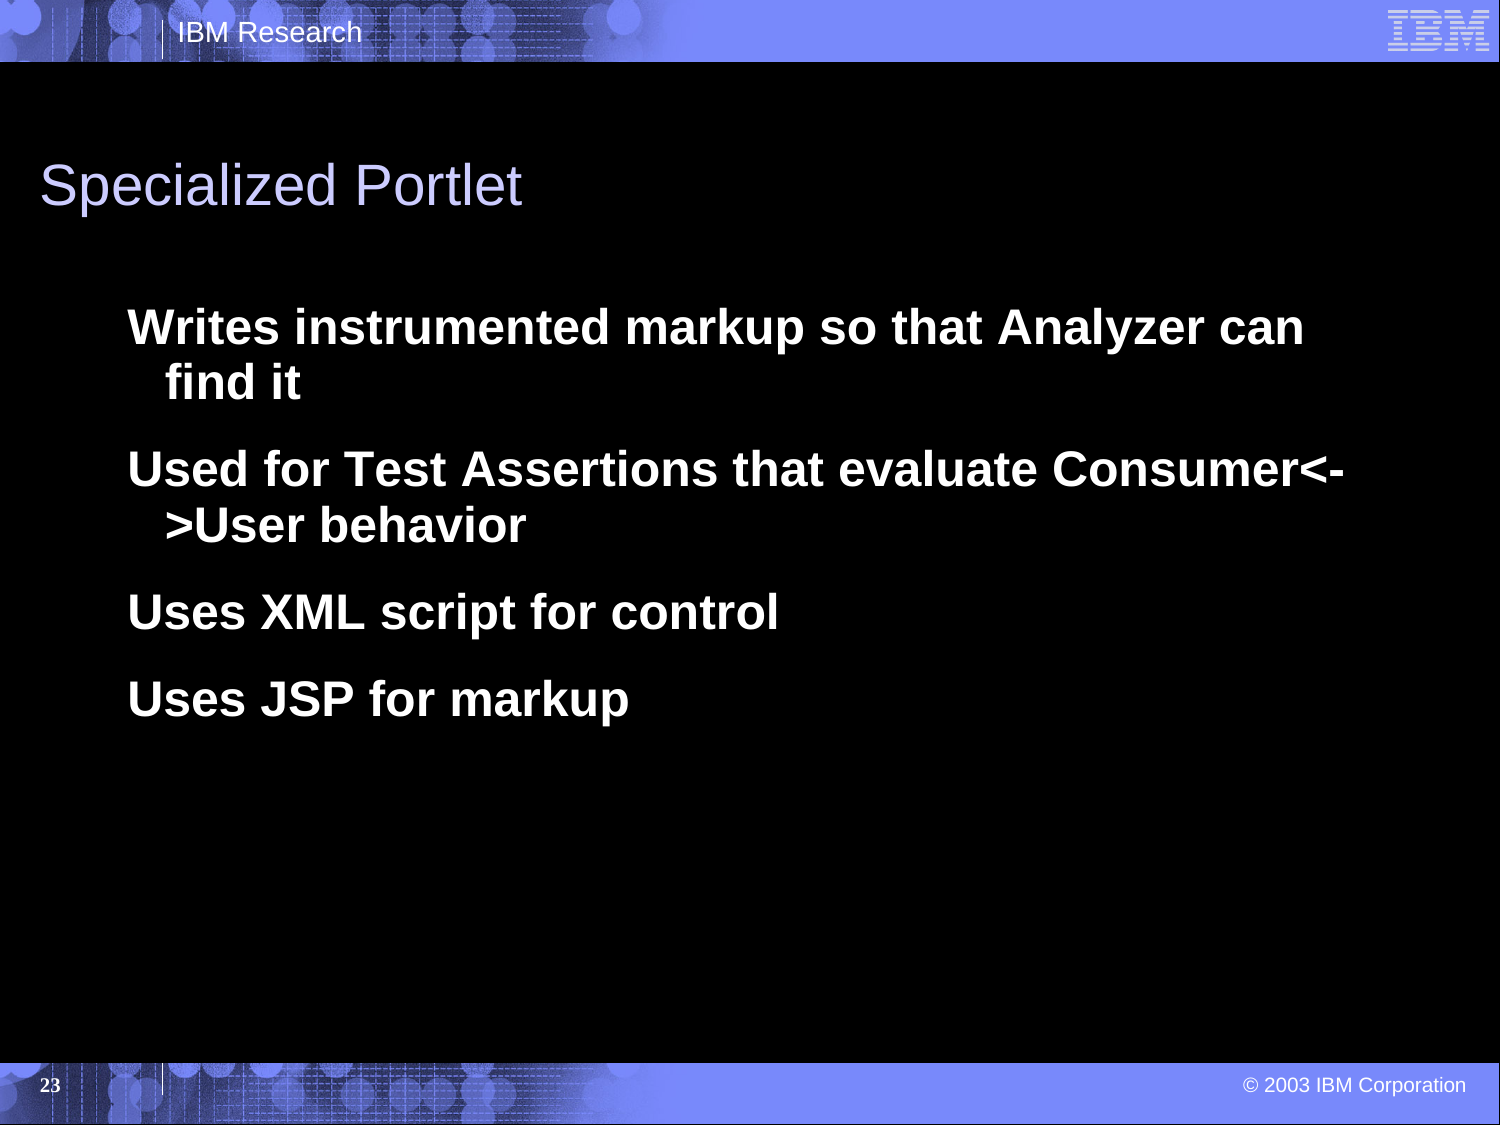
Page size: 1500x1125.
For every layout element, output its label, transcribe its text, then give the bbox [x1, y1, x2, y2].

picture [0, 0, 1499, 62]
title Specialized Portlet [25, 142, 1378, 225]
picture [0, 1063, 1499, 1124]
list Writes instrumented markup so that Analyzer can find it Used for Test Assertions that evaluate Consumer<->User behavior Uses XML script for control Uses JSP for markup [112, 291, 1388, 932]
